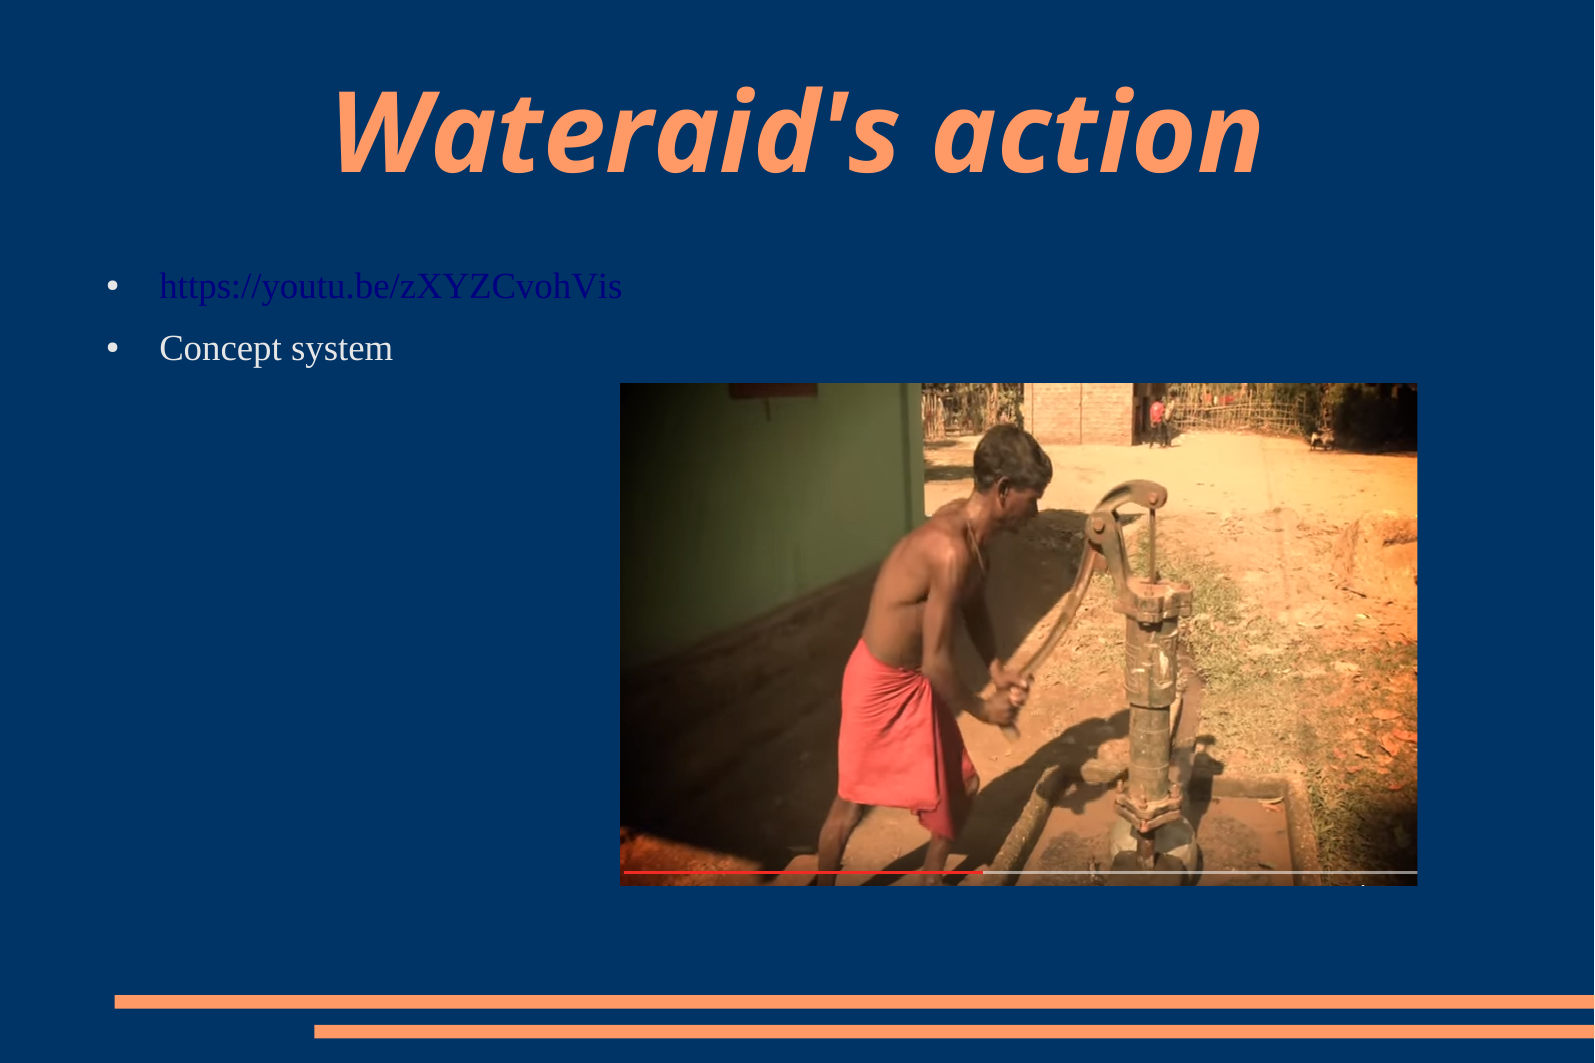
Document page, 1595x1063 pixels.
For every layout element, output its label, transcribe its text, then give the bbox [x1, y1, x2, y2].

list https://youtu.be/zXYZCvohVis Concept system [88, 265, 1477, 960]
picture [620, 383, 1418, 886]
title Wateraid's action [117, 39, 1479, 218]
